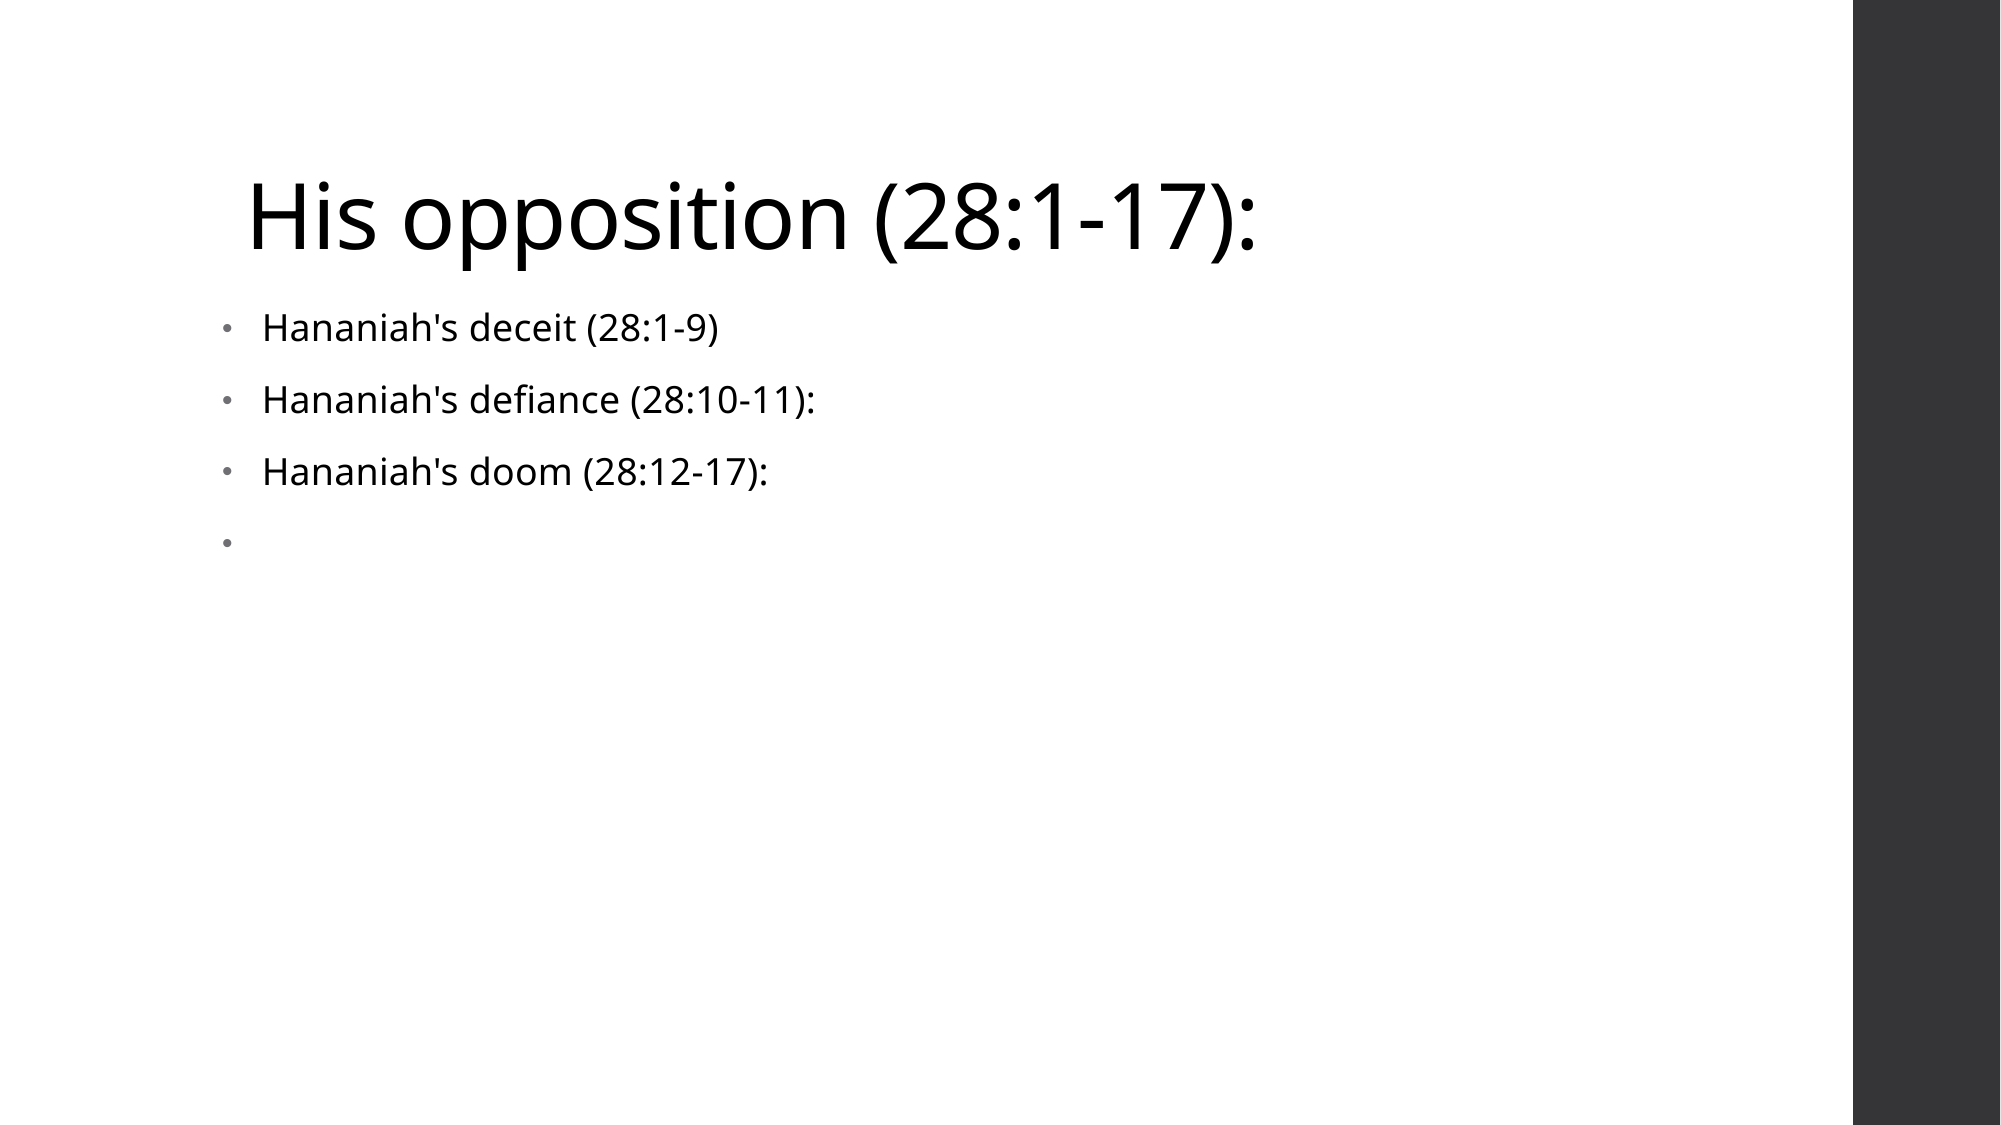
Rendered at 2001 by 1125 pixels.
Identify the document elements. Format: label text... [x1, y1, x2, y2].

title His opposition (28:1-17): [206, 60, 1797, 278]
list Hananiah's deceit (28:1-9) Hananiah's defiance (28:10-11): Hananiah's doom (28:12-17): [206, 299, 1617, 1014]
